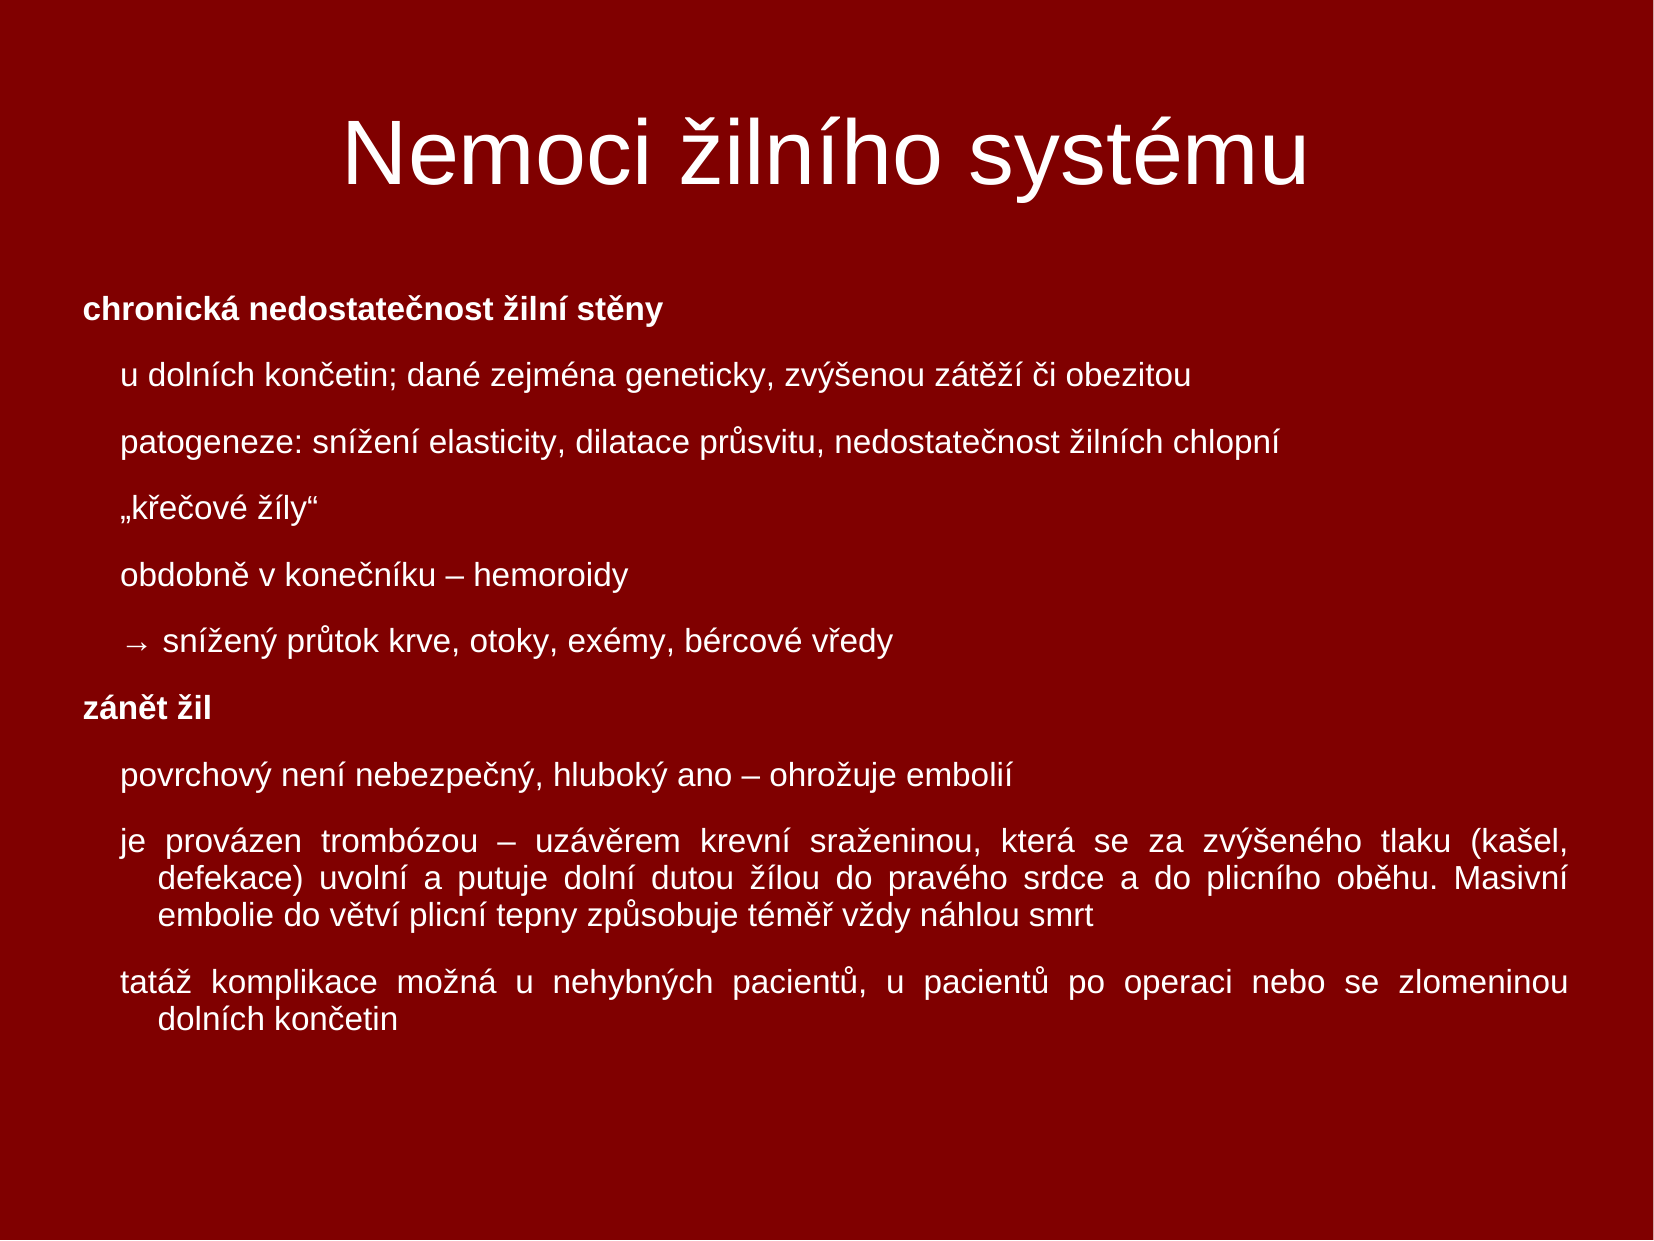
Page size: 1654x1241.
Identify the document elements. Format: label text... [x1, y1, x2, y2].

list chronická nedostatečnost žilní stěny u dolních končetin; dané zejména geneticky, zvýšenou zátěží či obezitou patogeneze: snížení elasticity, dilatace průsvitu, nedostatečnost žilních chlopní „křečové žíly“ obdobně v konečníku – hemoroidy → snížený průtok krve, otoky, exémy, bércové vředy zánět žil povrchový není nebezpečný, hluboký ano – ohrožuje embolií je provázen trombózou – uzávěrem krevní sraženinou, která se za zvýšeného tlaku (kašel, defekace) uvolní a putuje dolní dutou žílou do pravého srdce a do plicního oběhu. Masivní embolie do větví plicní tepny způsobuje téměř vždy náhlou smrt tatáž komplikace možná u nehybných pacientů, u pacientů po operaci nebo se zlomeninou dolních končetin [82, 290, 1571, 1094]
title Nemoci žilního systému [82, 56, 1571, 250]
